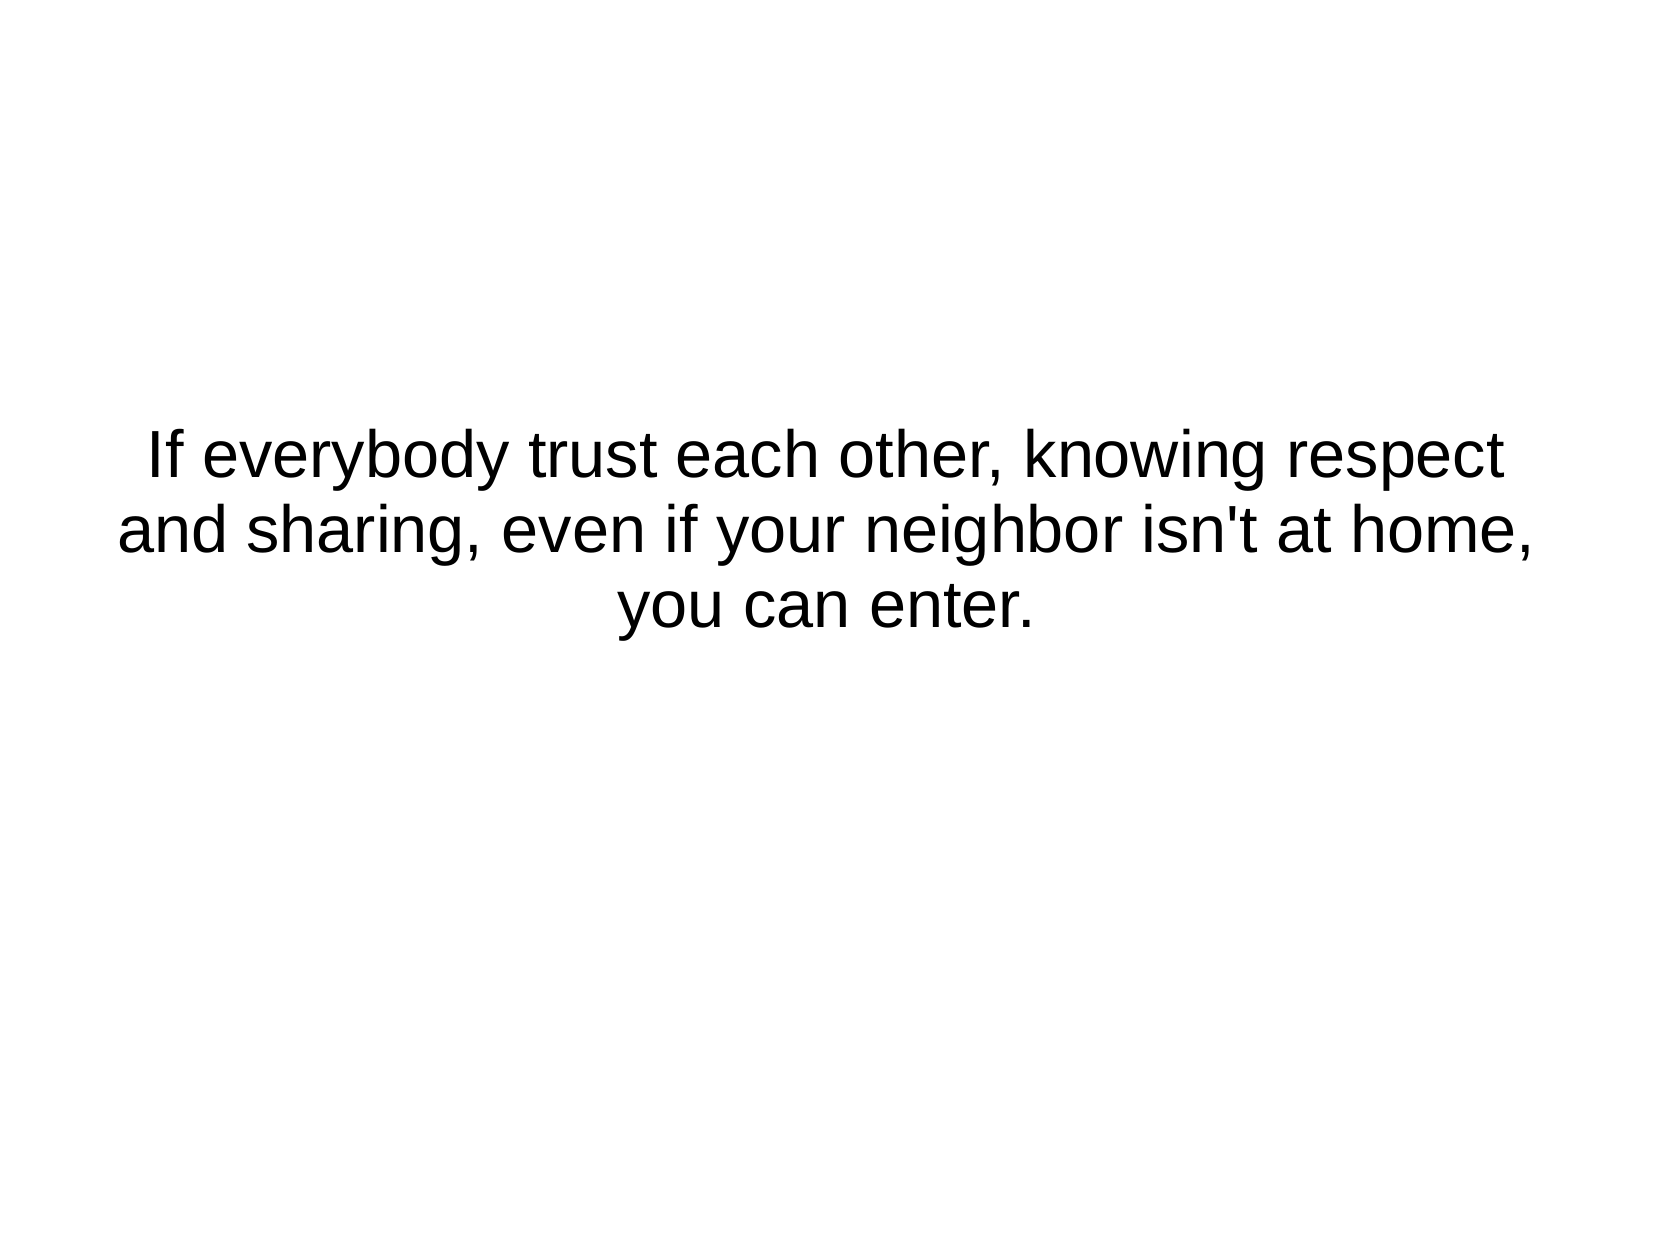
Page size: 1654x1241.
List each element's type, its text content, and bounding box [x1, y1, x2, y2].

subtitle If everybody trust each other, knowing respect and sharing, even if your neighbor isn't at home, you can enter. [82, 49, 1571, 1010]
